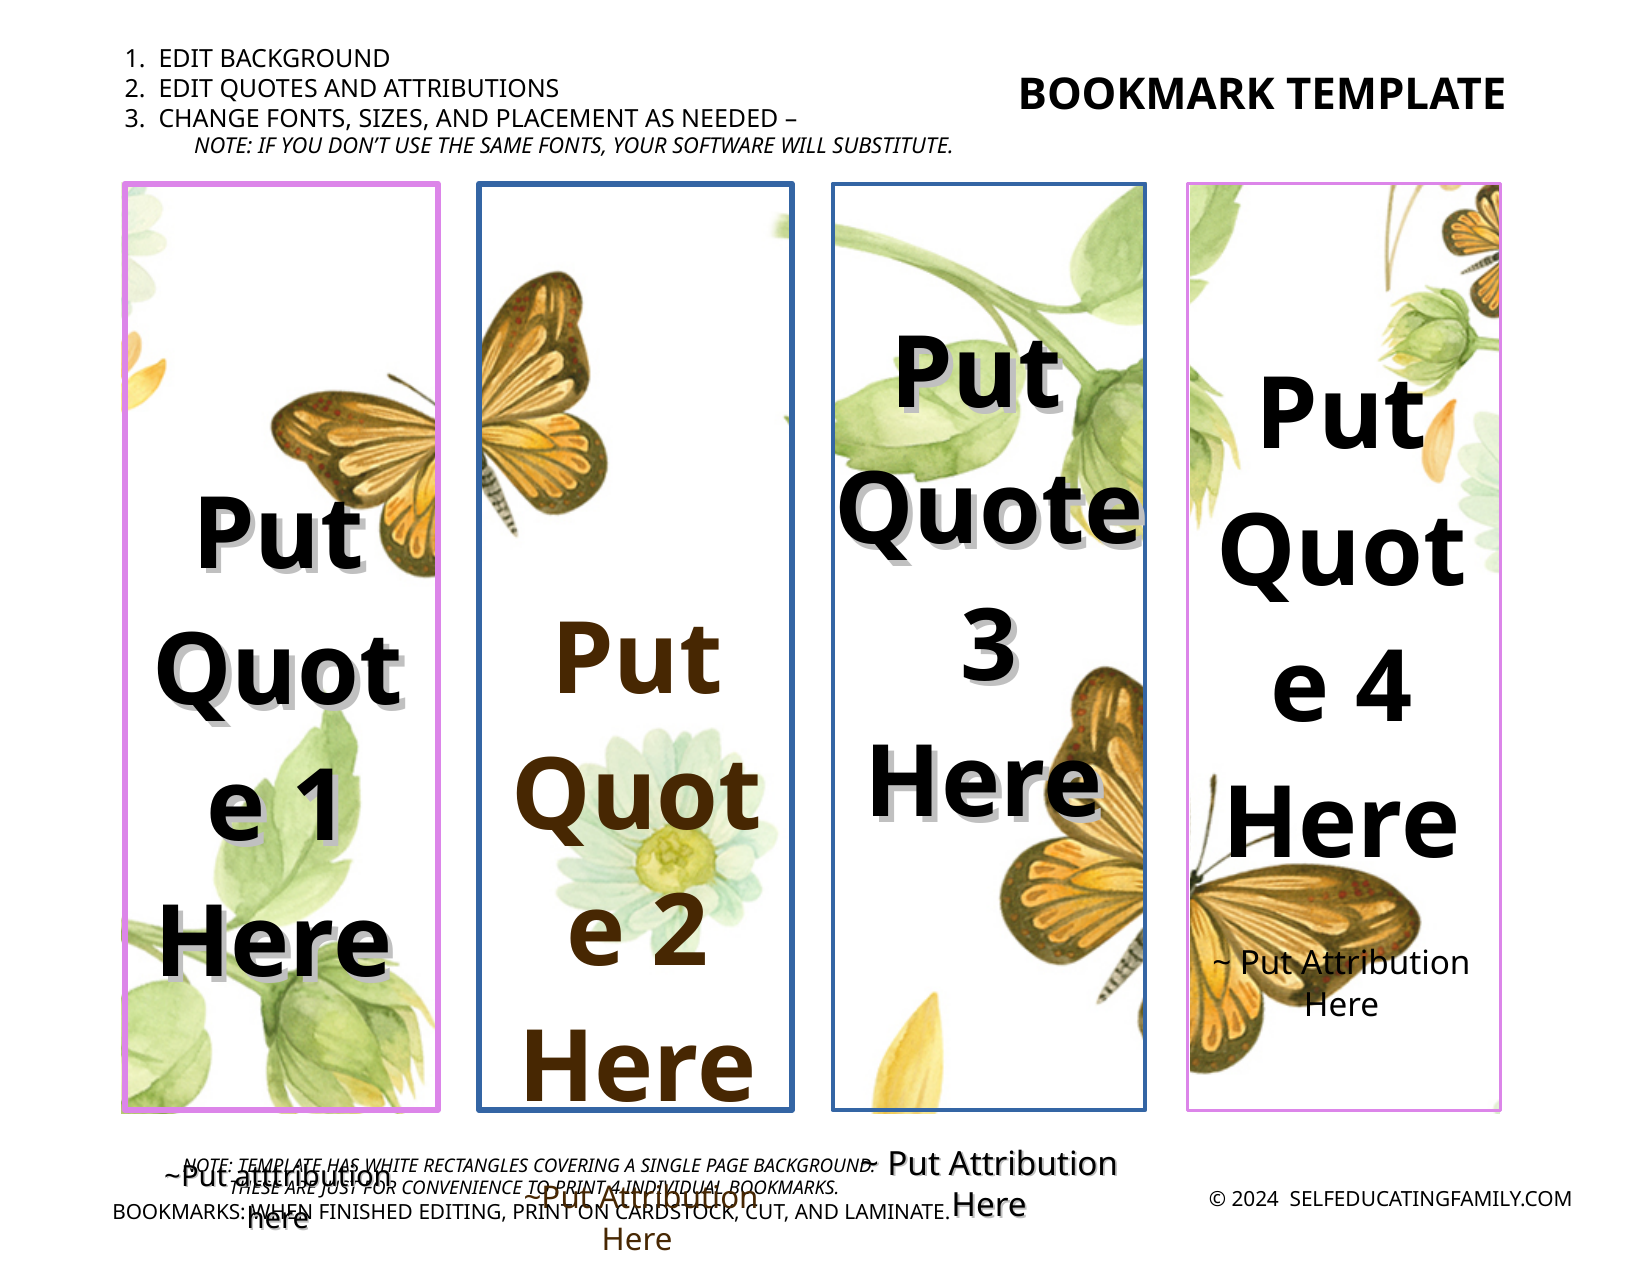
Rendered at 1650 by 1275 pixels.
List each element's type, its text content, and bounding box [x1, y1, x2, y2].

text_box © 2024 selfeducatingfamily.com [1194, 1177, 1588, 1221]
text_box Put Quote 4 Here ~ Put Attribution Here [1186, 198, 1497, 1115]
text_box Put Quote 1 Here ~Put atttribution here [121, 181, 435, 1109]
text_box Note: Template Has White Rectangles Covering A Single Page Background. These Are Just For Convenience To Print 4 Individual Bookmarks. Bookmarks: When Finished Editing, Print on Cardstock, Cut, and laminate. [97, 1145, 971, 1256]
text_box 1. Edit Background 2. Edit Quotes and Attributions 3. Change Fonts, Sizes, and placement as needed – Note: If you don’t use the same fonts, your software will substitute. [109, 34, 1034, 166]
text_box Bookmark TEMPLATe [148, 58, 1522, 126]
text_box Put Quote 2 Here ~Put Attribution Here [482, 181, 792, 1151]
text_box [0, 31, 1643, 1265]
text_box Put Quote 3 Here ~ Put Attribution Here [832, 183, 1146, 1147]
